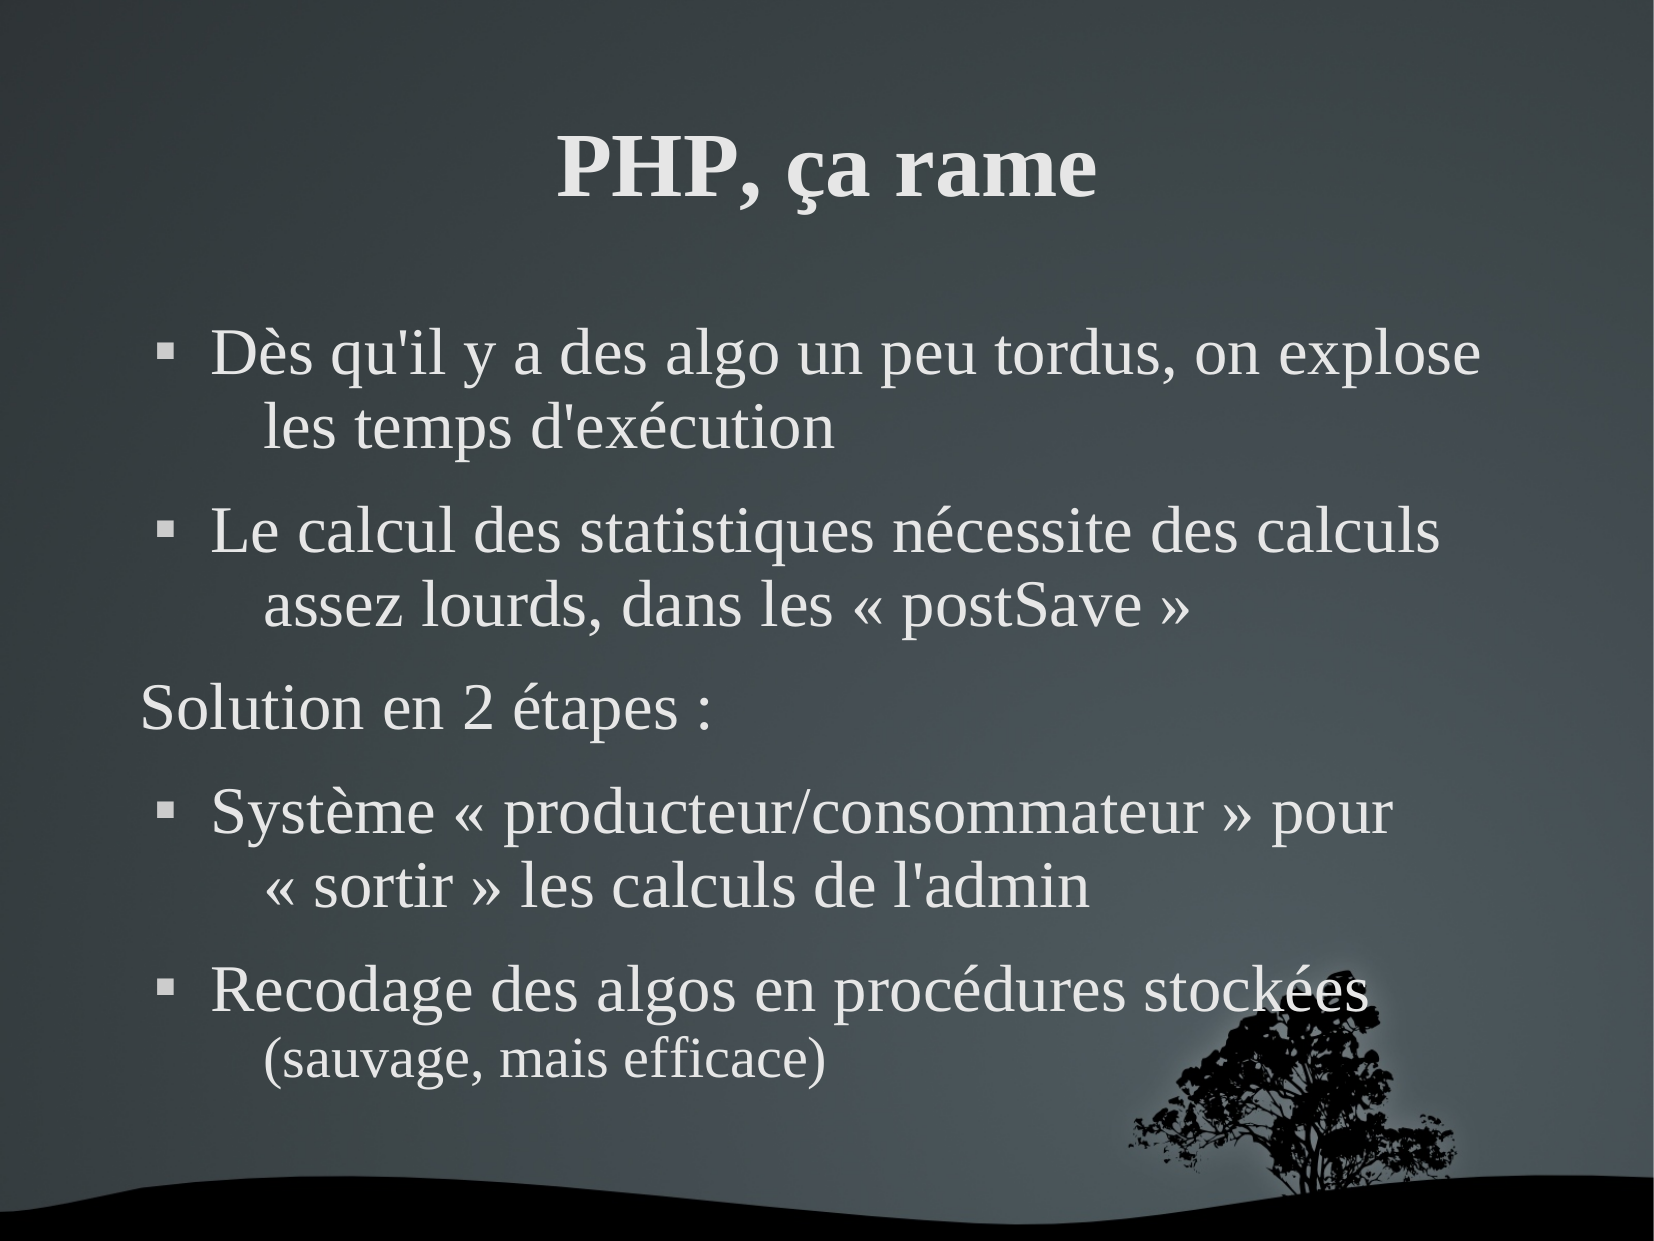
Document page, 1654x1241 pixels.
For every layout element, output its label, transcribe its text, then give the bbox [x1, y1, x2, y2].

title PHP, ça rame [121, 61, 1534, 269]
list Dès qu'il y a des algo un peu tordus, on explose les temps d'exécution Le calcul des statistiques nécessite des calculs assez lourds, dans les « postSave » Solution en 2 étapes : Système « producteur/consommateur » pour « sortir » les calculs de l'admin Recodage des algos en procédures stockées (sauvage, mais efficace) [121, 315, 1534, 1151]
picture [0, 0, 1654, 1241]
